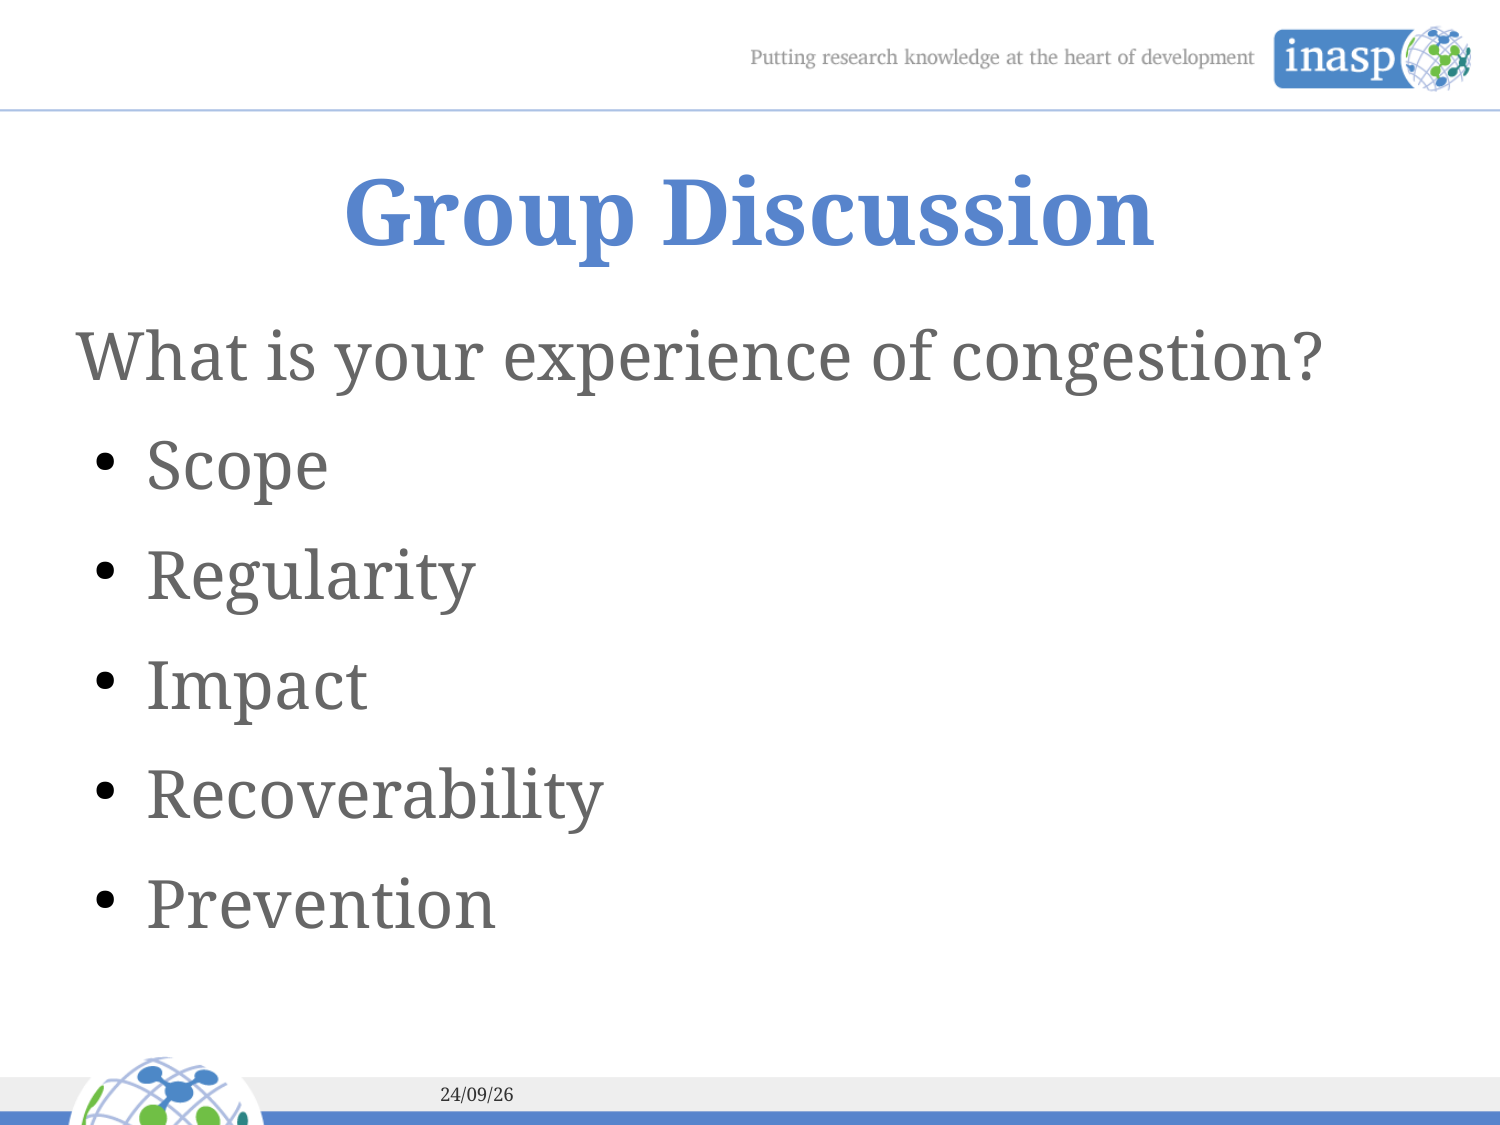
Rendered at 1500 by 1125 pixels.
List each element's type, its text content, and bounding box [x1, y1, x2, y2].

title Group Discussion [75, 129, 1426, 313]
list What is your experience of congestion? Scope Regularity Impact Recoverability Prevention [75, 313, 1426, 967]
picture [0, 0, 1500, 1125]
